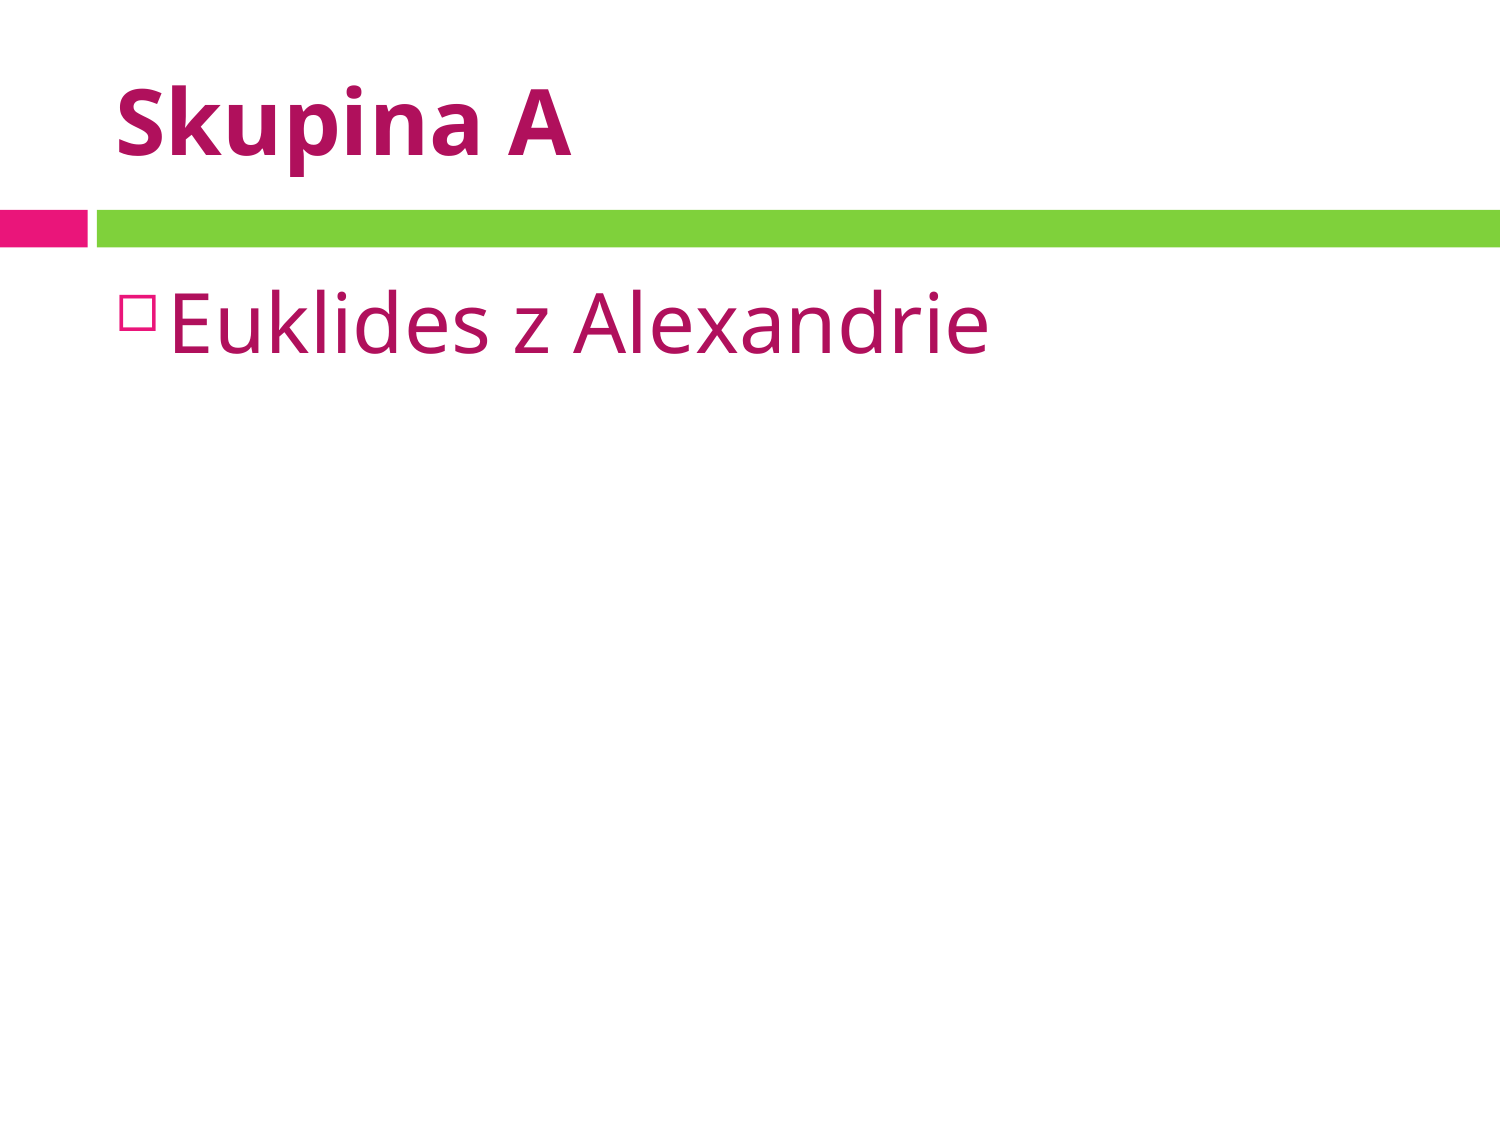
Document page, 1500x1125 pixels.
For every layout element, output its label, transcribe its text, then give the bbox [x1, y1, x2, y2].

title Skupina A [100, 37, 1438, 201]
list Euklides z Alexandrie [100, 262, 1438, 1001]
